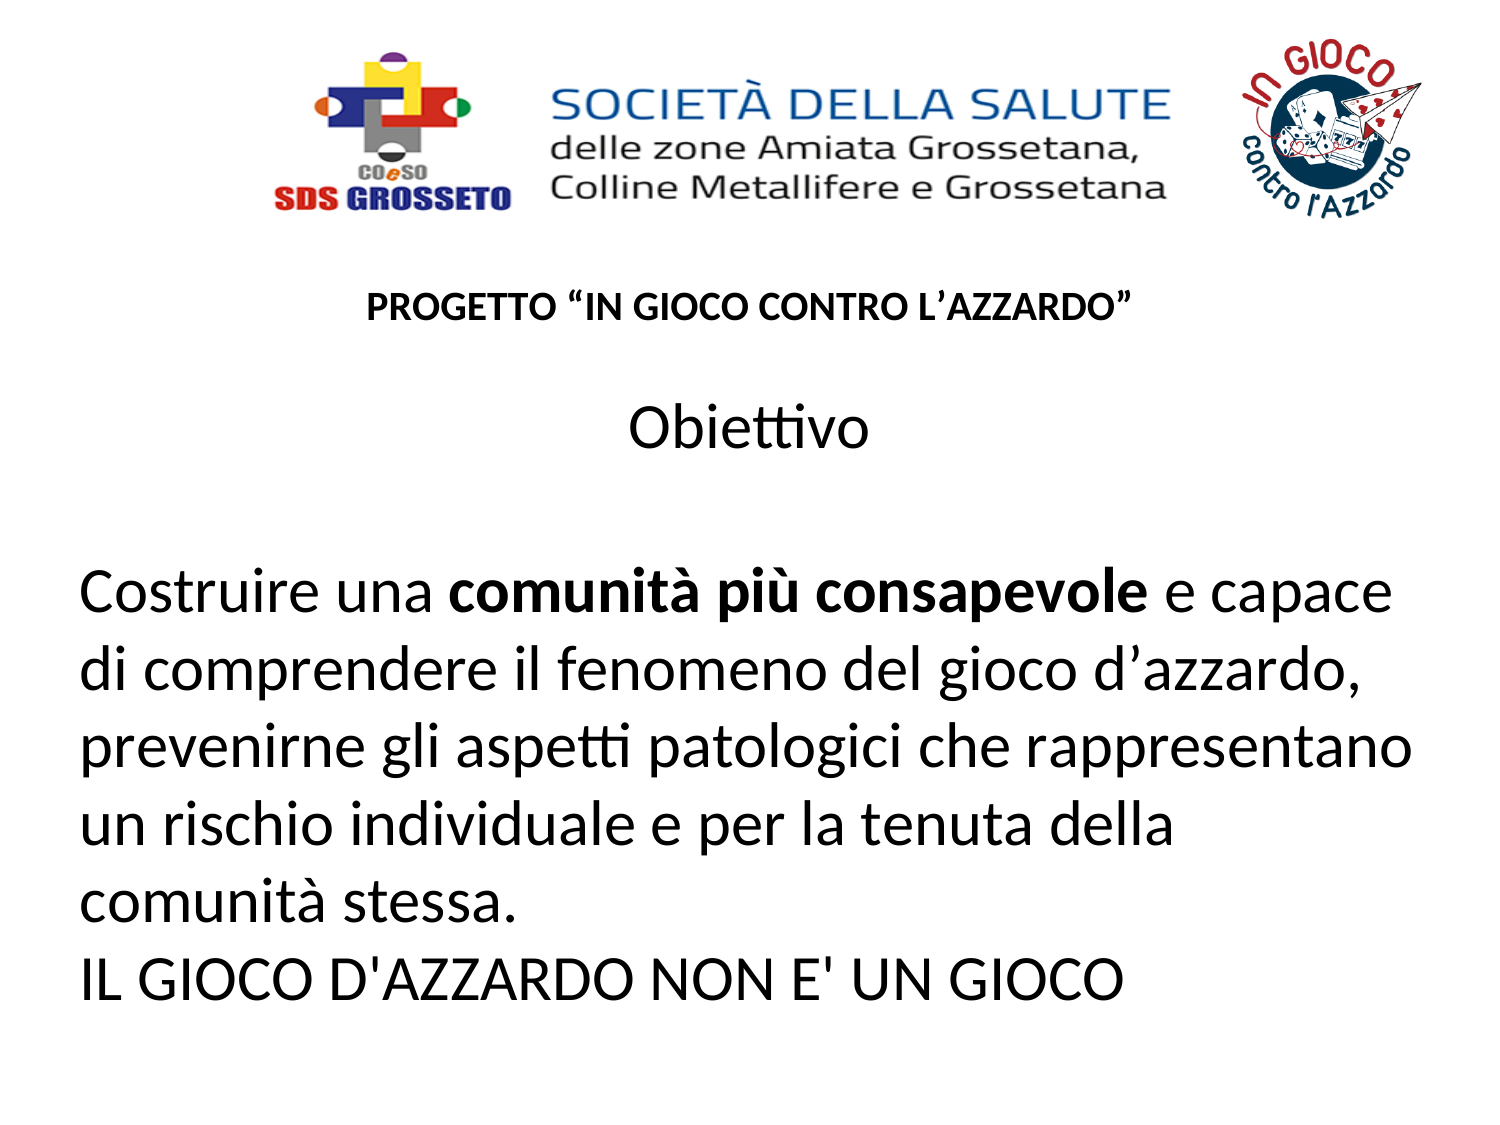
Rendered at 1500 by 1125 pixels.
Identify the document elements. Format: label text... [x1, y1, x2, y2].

text_box Obiettivo Costruire una comunità più consapevole e capace di comprendere il fenomeno del gioco d’azzardo, prevenirne gli aspetti patologici che rappresentano un rischio individuale e per la tenuta della comunità stessa. IL GIOCO D'AZZARDO NON E' UN GIOCO [64, 385, 1436, 1071]
picture [1222, 18, 1443, 240]
picture [265, 42, 1194, 221]
text_box PROGETTO “IN GIOCO CONTRO L’AZZARDO” [112, 231, 1388, 327]
